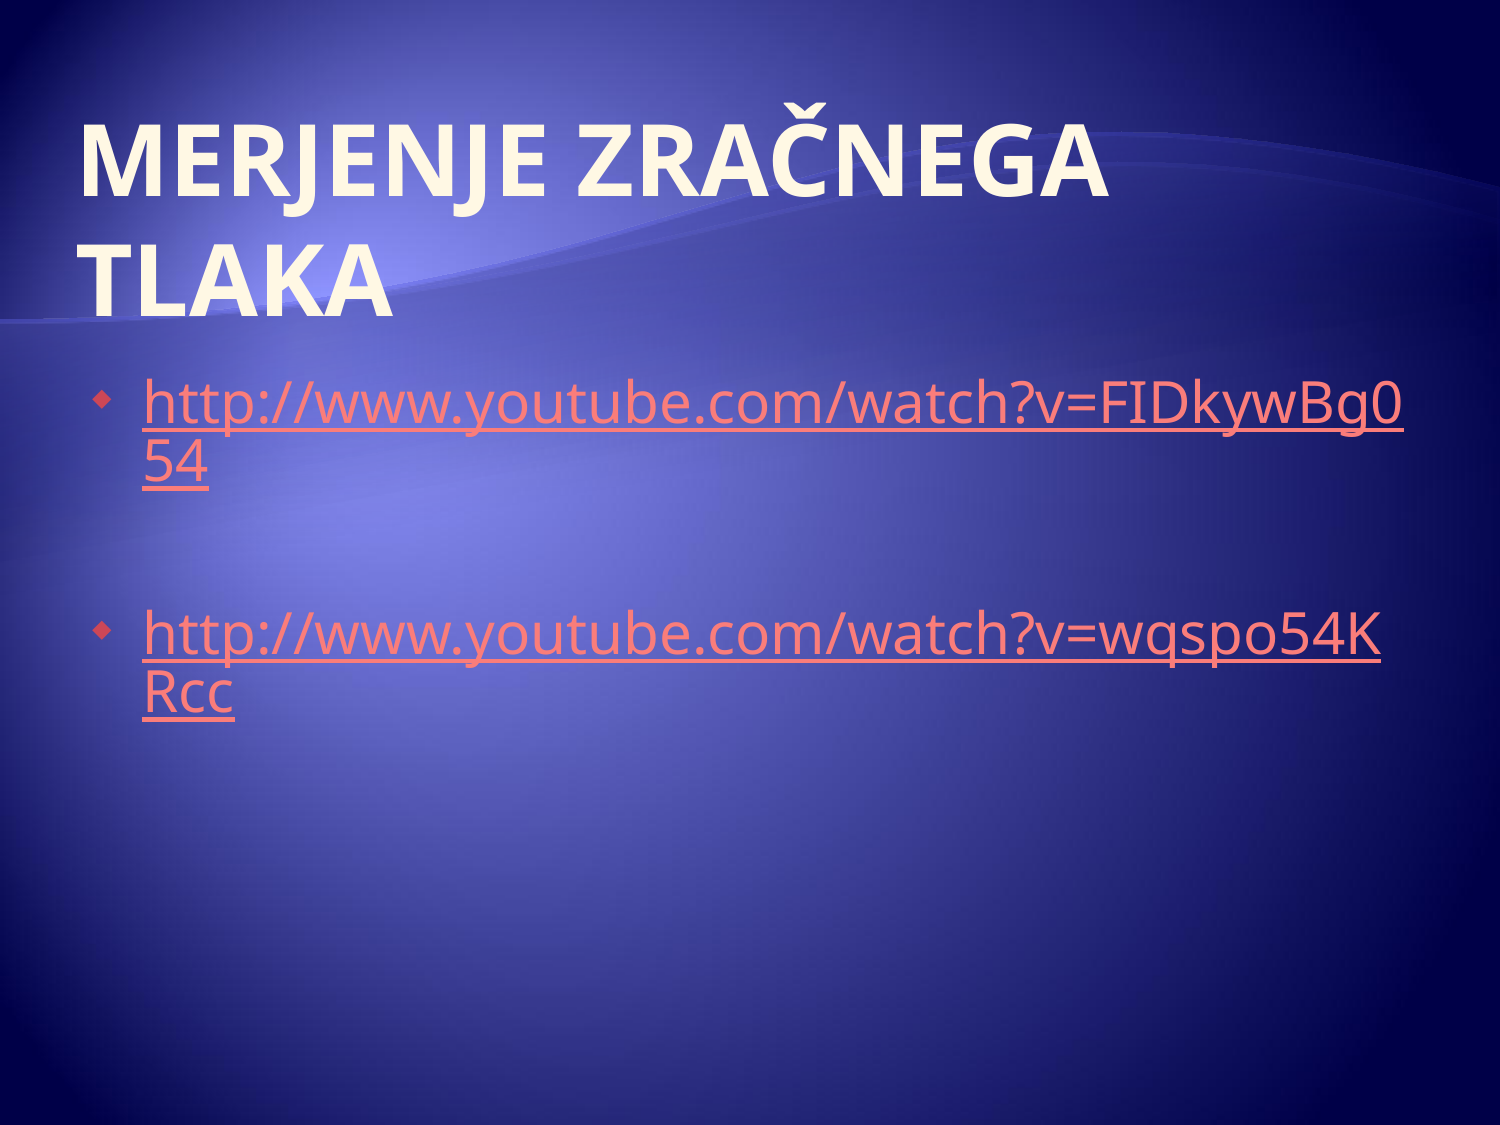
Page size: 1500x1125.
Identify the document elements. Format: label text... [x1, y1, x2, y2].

title MERJENJE ZRAČNEGA TLAKA [75, 87, 1425, 338]
picture [0, 0, 1500, 1125]
list http://www.youtube.com/watch?v=FIDkywBg054 http://www.youtube.com/watch?v=wqspo54KRcc [75, 357, 1425, 1033]
